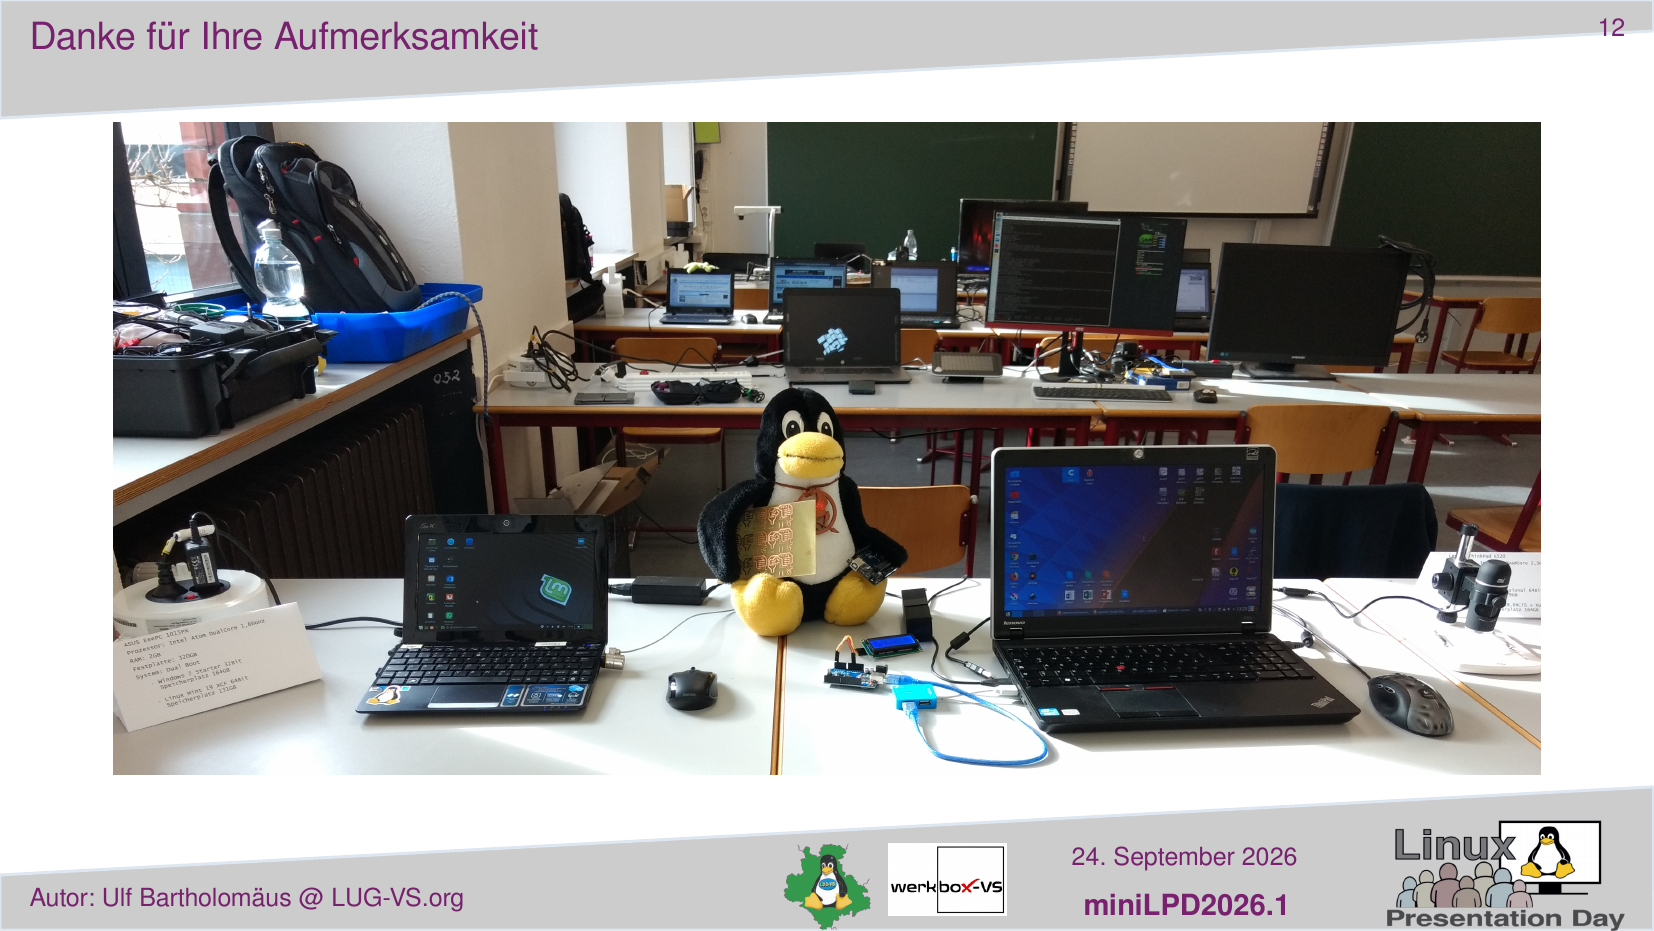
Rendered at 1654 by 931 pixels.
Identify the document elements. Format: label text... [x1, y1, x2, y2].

picture [113, 122, 1541, 776]
picture [888, 843, 1007, 916]
picture [1387, 820, 1625, 931]
picture [781, 841, 873, 931]
title Danke für Ihre Aufmerksamkeit [29, 11, 1211, 110]
